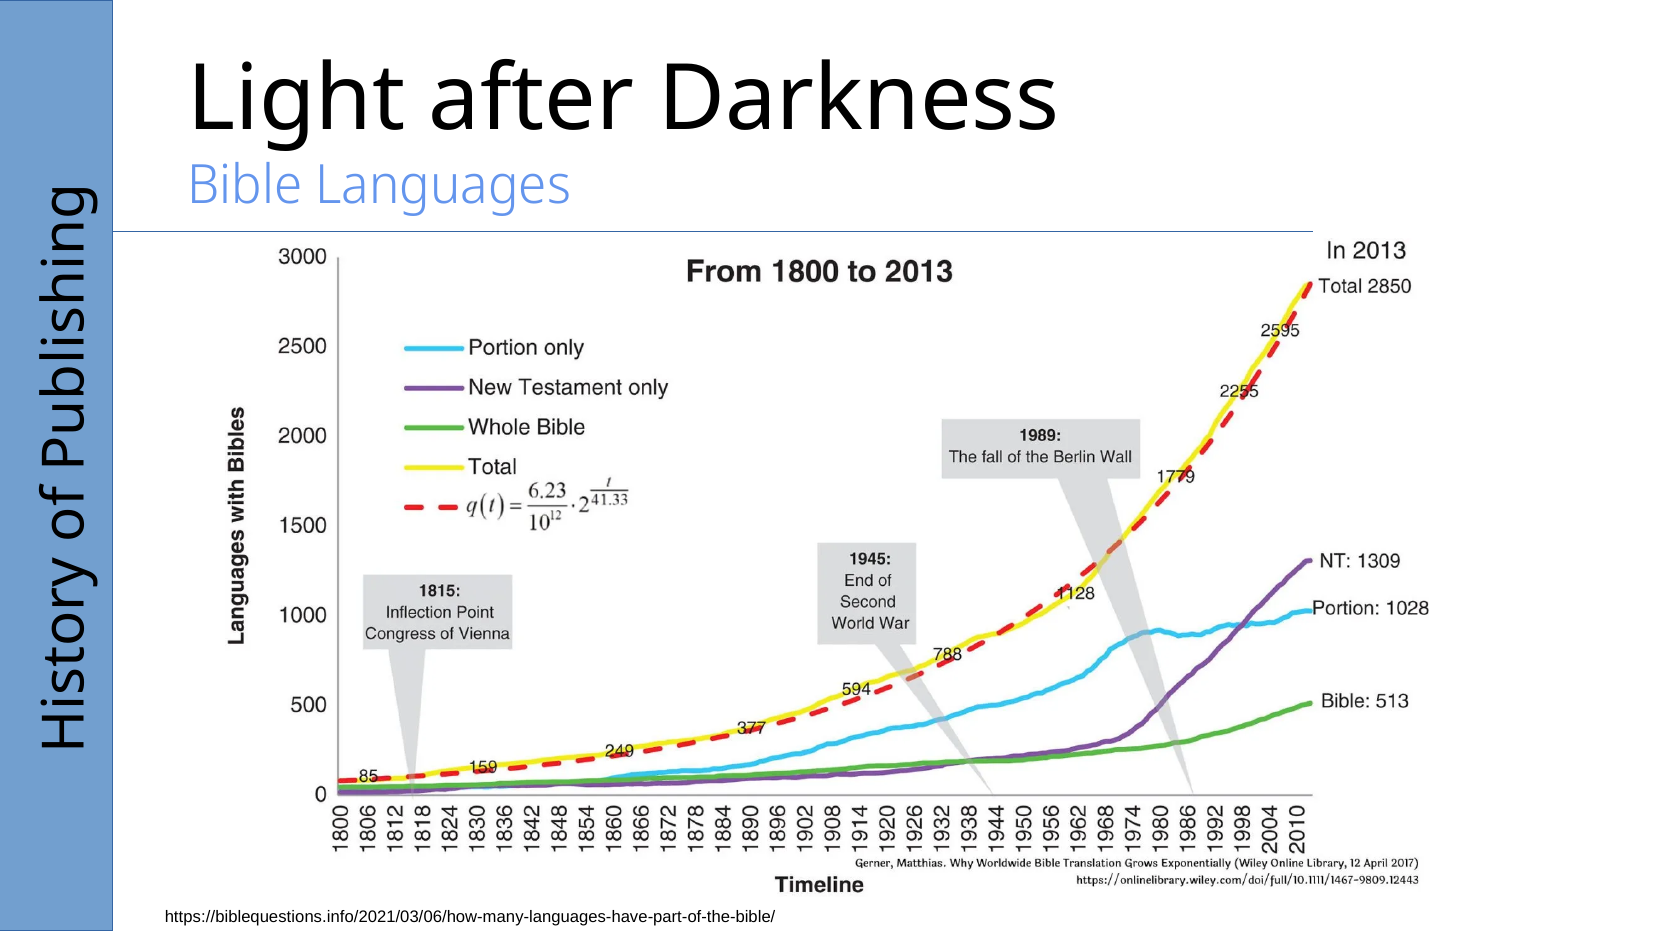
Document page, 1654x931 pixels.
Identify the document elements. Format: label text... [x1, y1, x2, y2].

text_box https://biblequestions.info/2021/03/06/how-many-languages-have-part-of-the-bible/ [150, 900, 1088, 931]
text_box History of Publishing [13, 37, 105, 901]
title Light after Darkness [187, 33, 1571, 125]
title Bible Languages [187, 125, 1571, 239]
text_box [0, 0, 113, 931]
picture [225, 238, 1429, 897]
